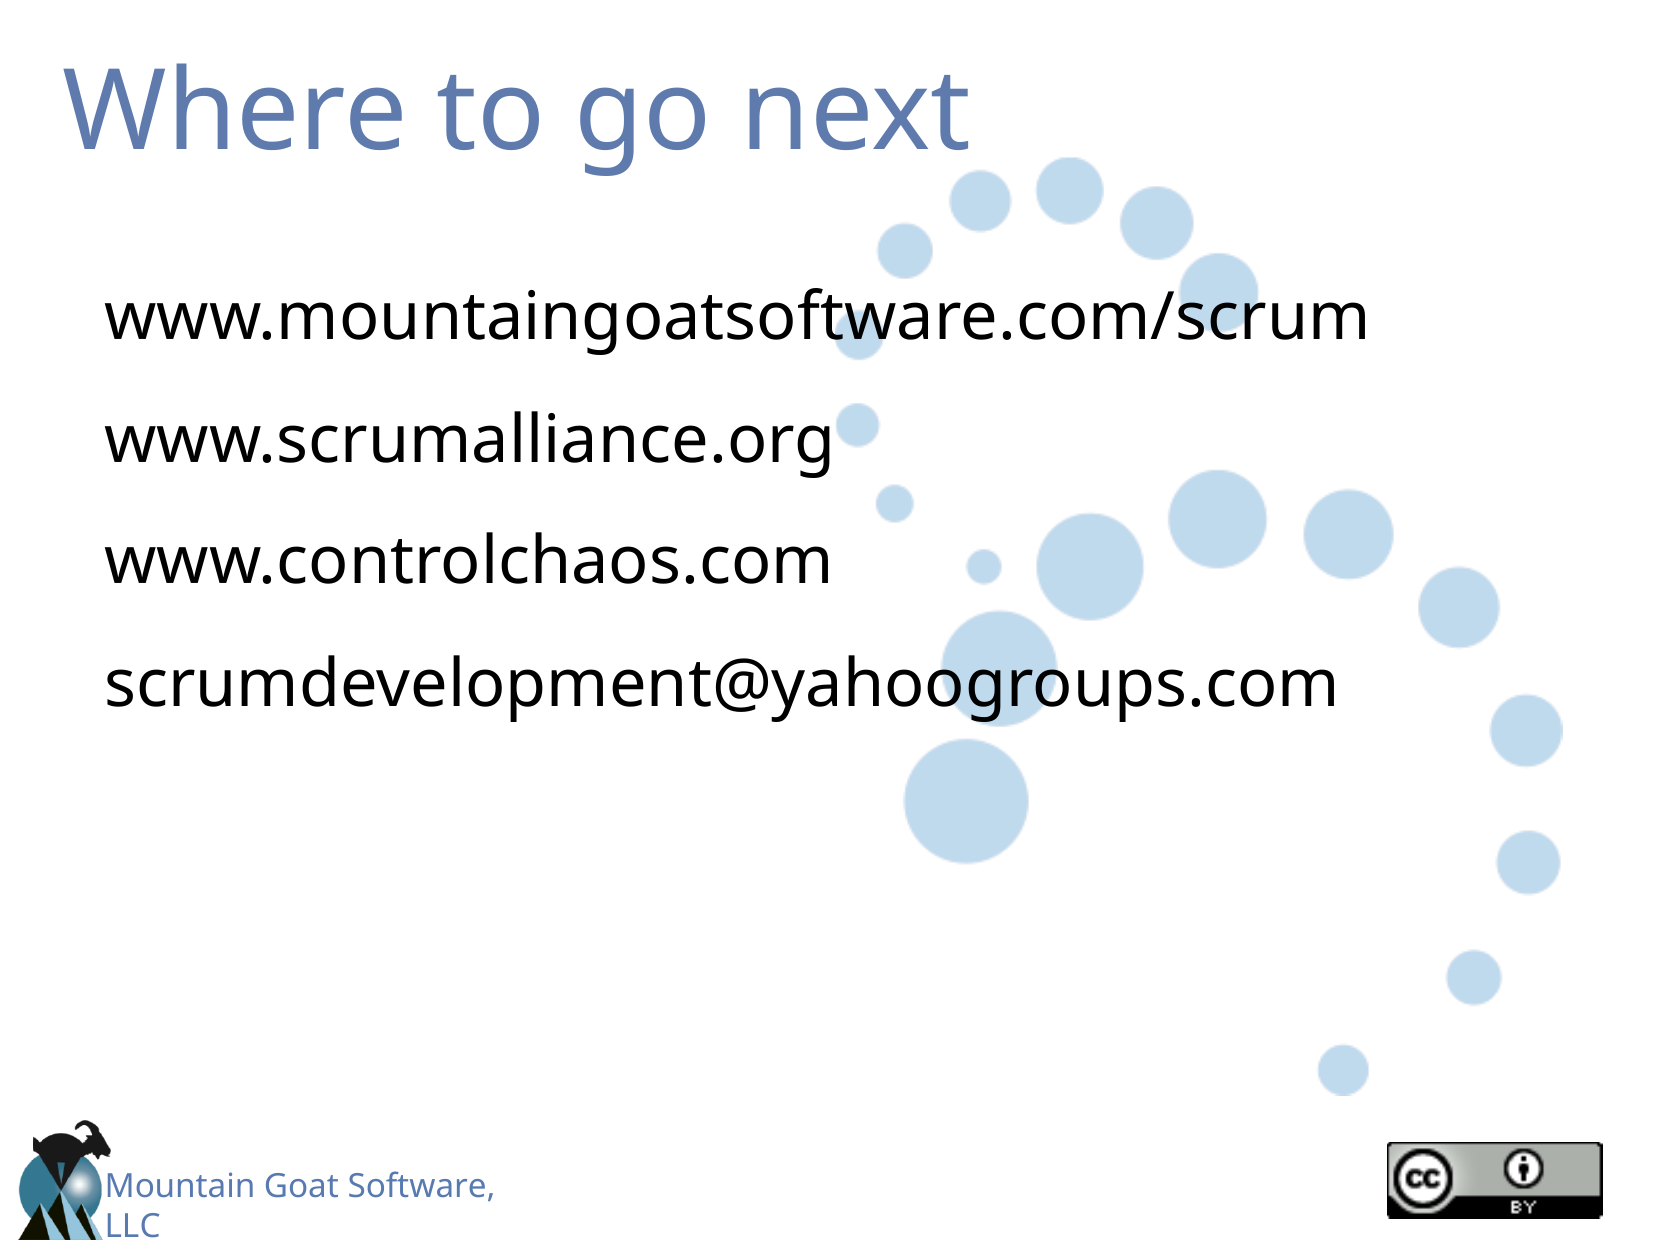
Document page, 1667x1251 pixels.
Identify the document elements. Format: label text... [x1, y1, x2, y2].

picture [1387, 1142, 1603, 1219]
picture [18, 1120, 111, 1240]
list www.mountaingoatsoftware.com/scrum www.scrumalliance.org www.controlchaos.com scrumdevelopment@yahoogroups.com [56, 262, 1609, 1096]
title Where to go next [56, 18, 1609, 194]
picture [835, 194, 1563, 262]
